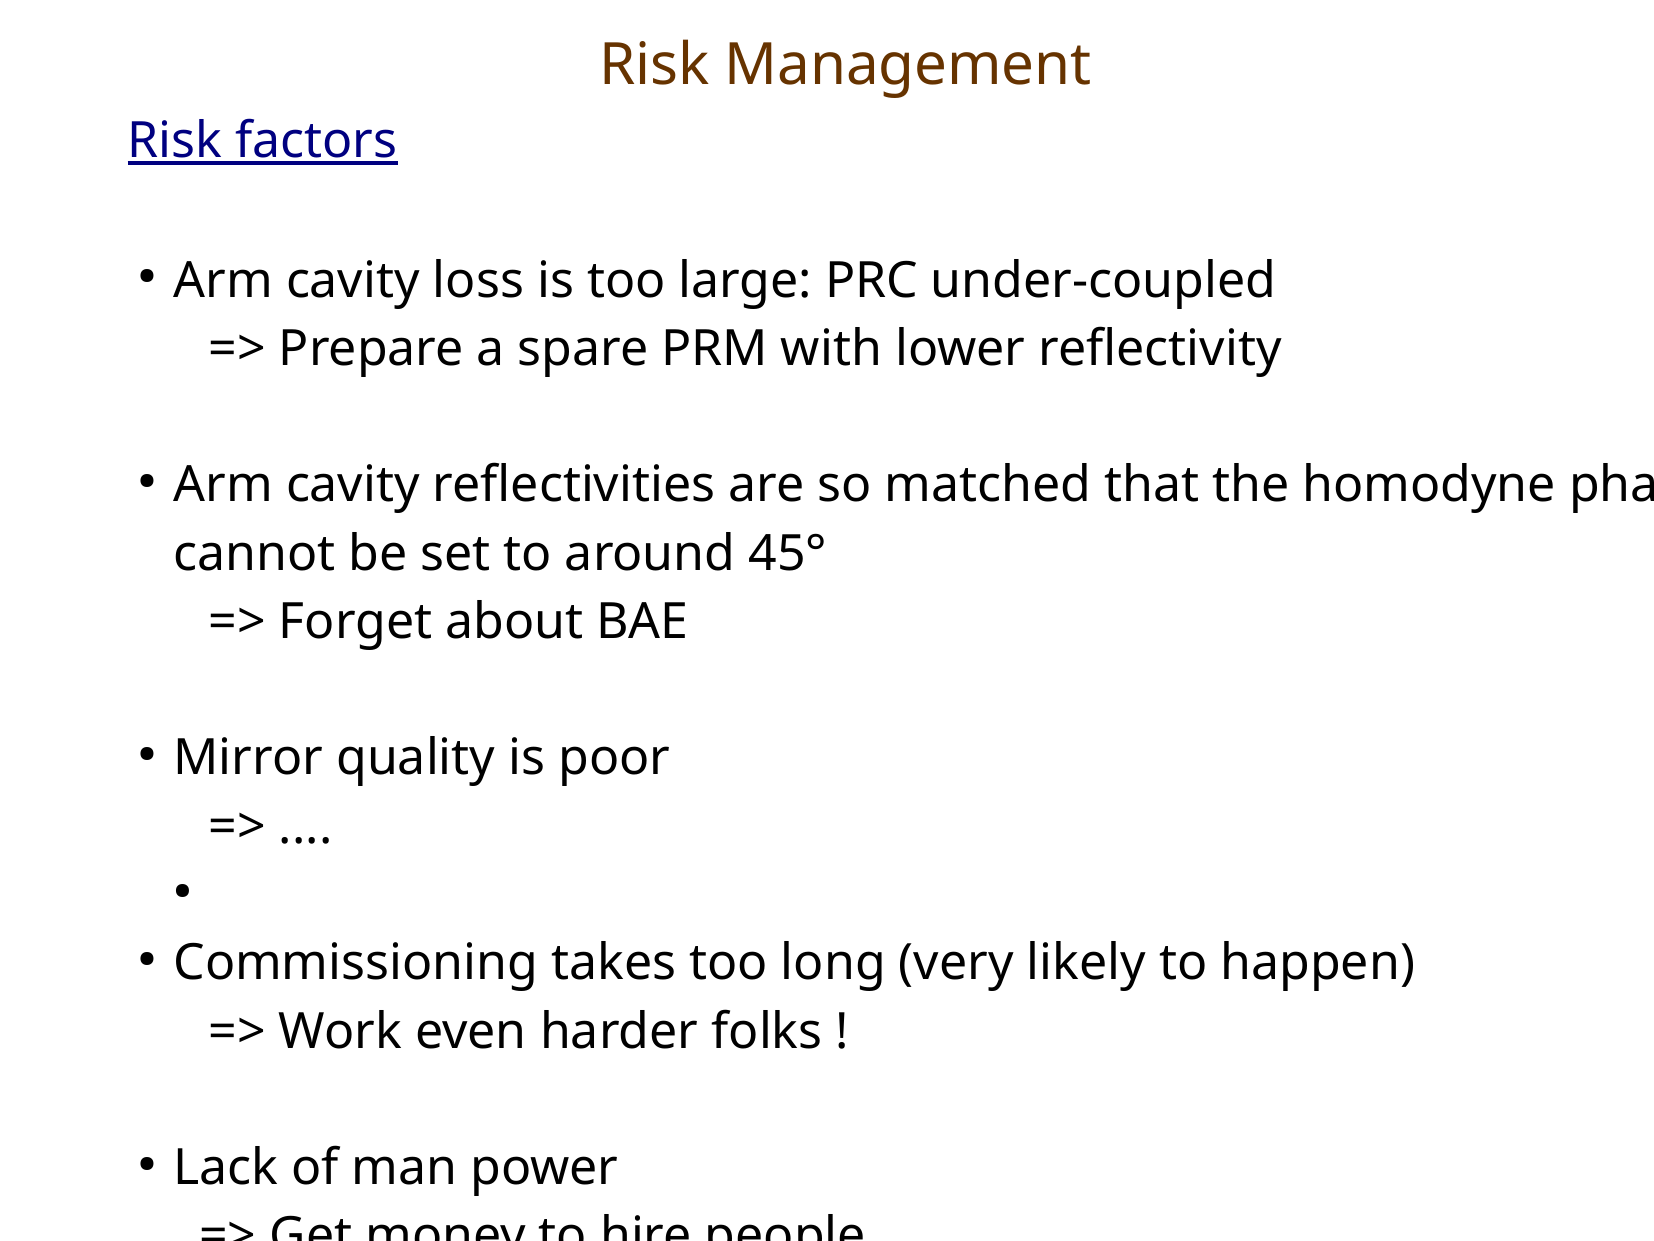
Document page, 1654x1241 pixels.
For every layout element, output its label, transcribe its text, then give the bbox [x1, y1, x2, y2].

text_box Risk Management [584, 14, 1070, 100]
text_box Arm cavity loss is too large: PRC under-coupled => Prepare a spare PRM with lower reflectivity Arm cavity reflectivities are so matched that the homodyne phase cannot be set to around 45° => Forget about BAE Mirror quality is poor => .... Commissioning takes too long (very likely to happen) => Work even harder folks ! Lack of man power => Get money to hire people [123, 236, 1617, 1142]
text_box Risk factors [112, 96, 395, 172]
